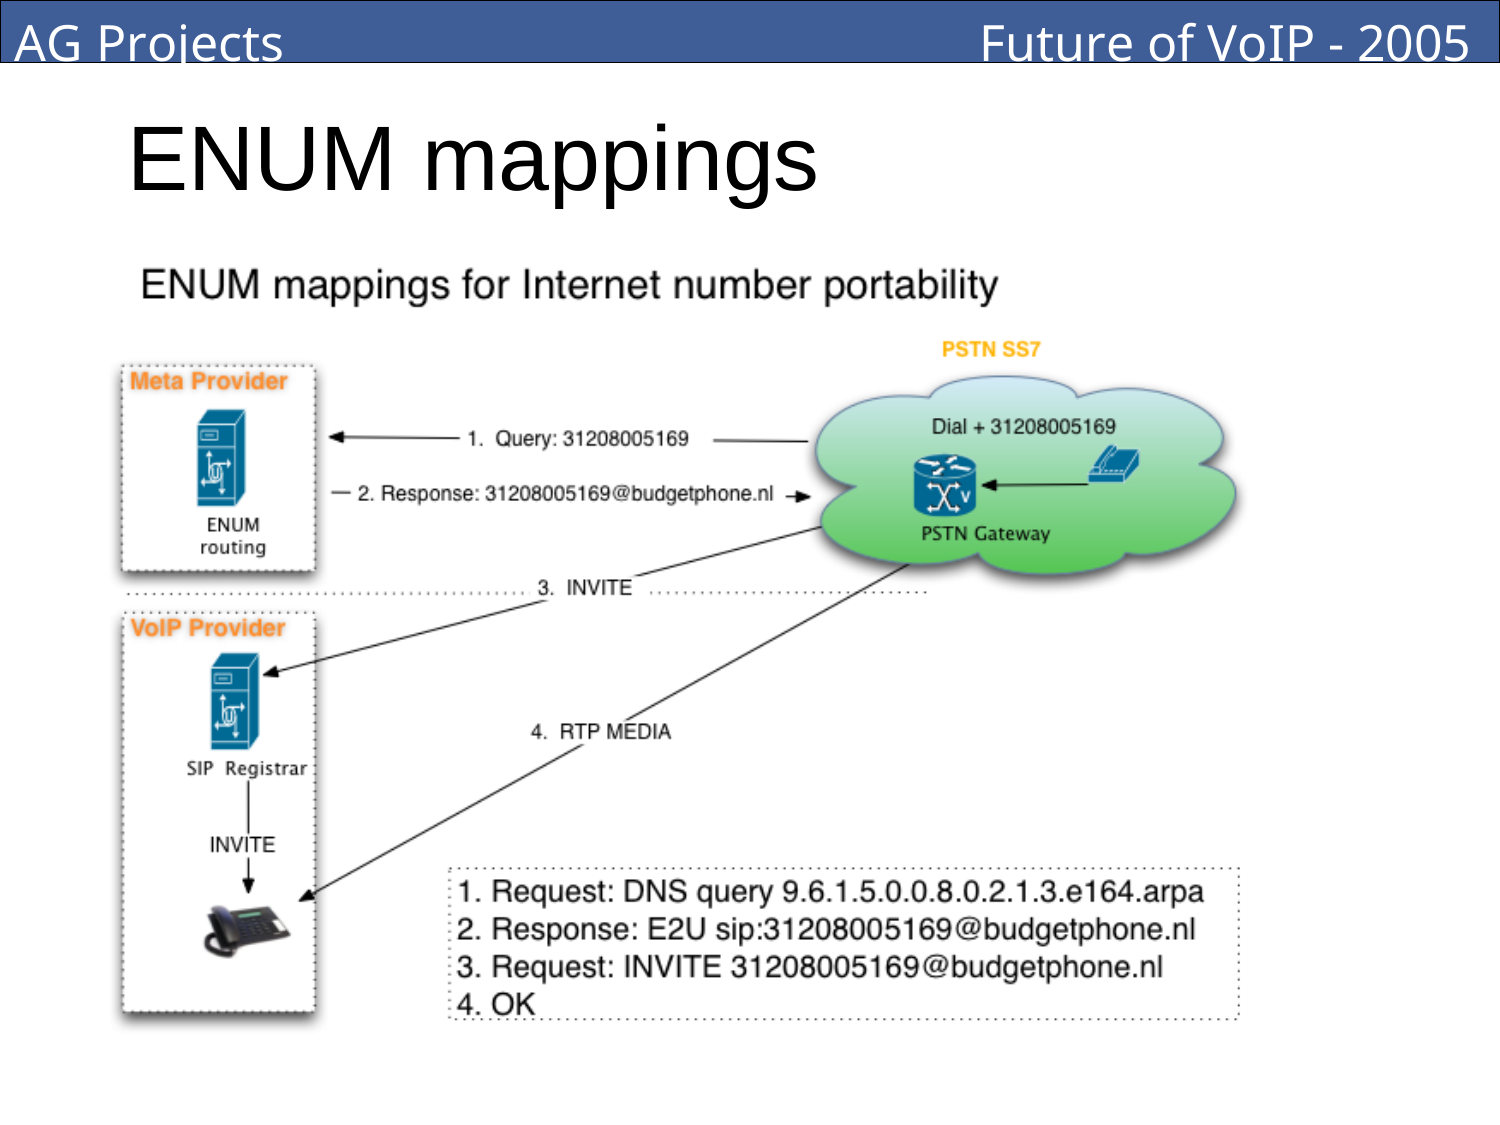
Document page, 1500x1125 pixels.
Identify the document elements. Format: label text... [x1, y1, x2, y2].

picture [87, 237, 1288, 1053]
text_box ENUM mappings [112, 99, 1388, 288]
